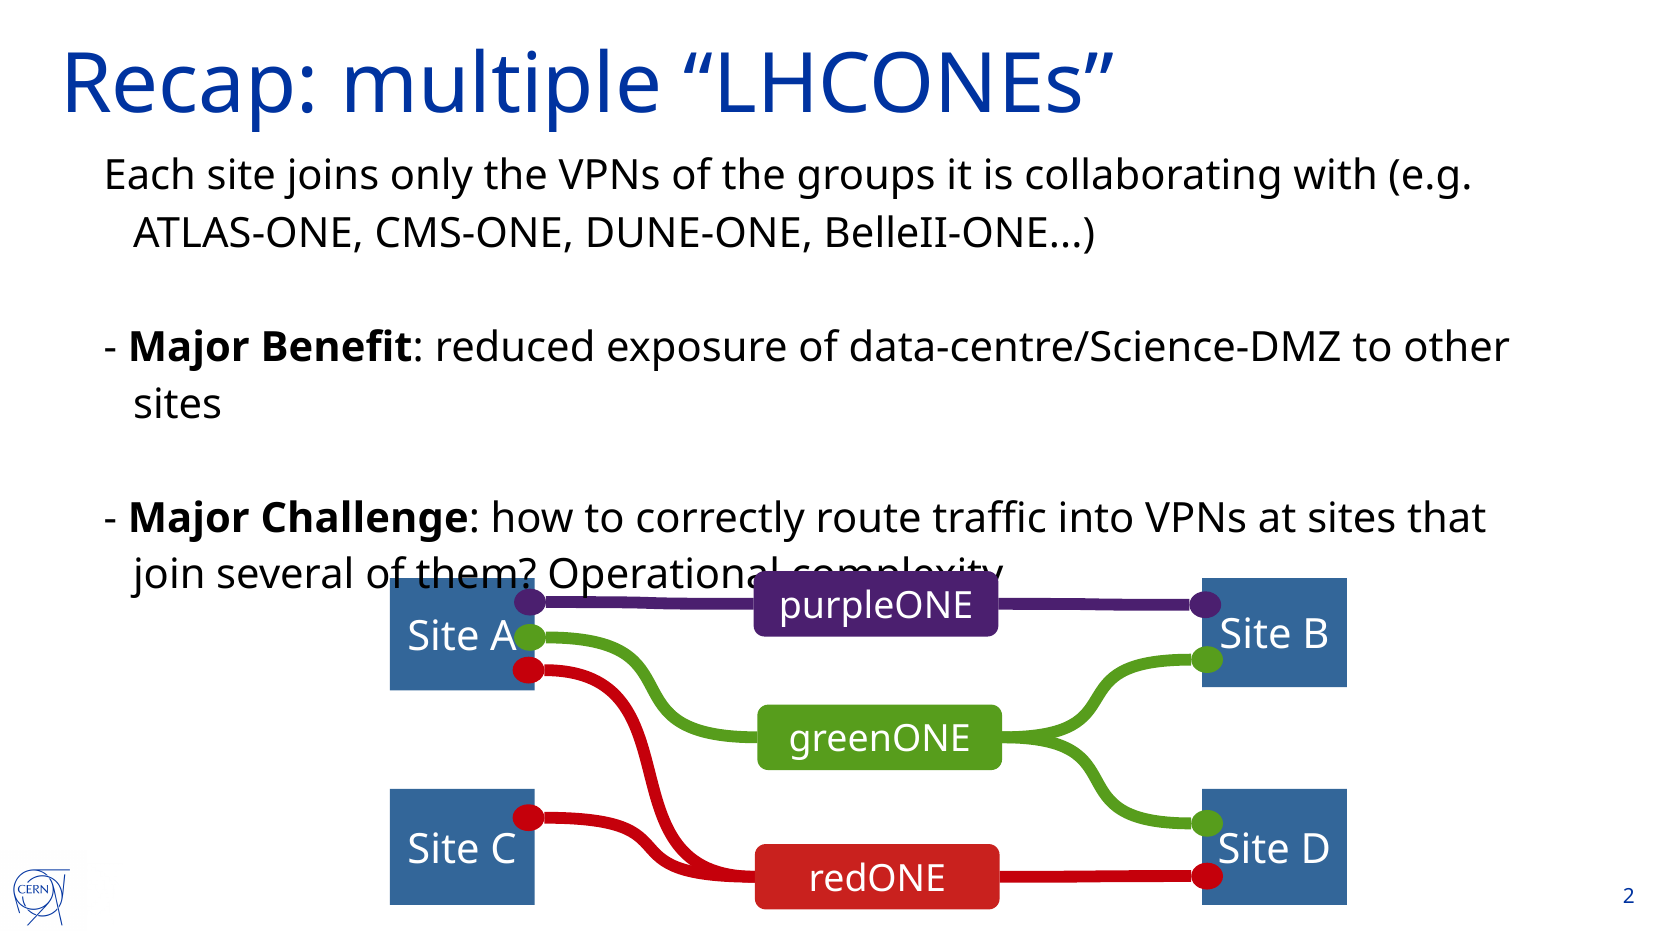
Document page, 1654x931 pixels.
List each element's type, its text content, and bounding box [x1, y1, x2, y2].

text_box [1191, 862, 1224, 890]
picture [0, 850, 127, 931]
title Recap: multiple “LHCONEs” [60, 23, 1528, 174]
text_box [514, 623, 546, 651]
text_box Site D [1202, 788, 1347, 905]
text_box [1192, 809, 1224, 837]
text_box redONE [754, 844, 1000, 910]
text_box Site A [389, 578, 535, 691]
text_box [1191, 646, 1224, 673]
text_box Site C [389, 788, 535, 905]
text_box [514, 588, 546, 616]
text_box Each site joins only the VPNs of the groups it is collaborating with (e.g. ATLAS-ONE, CMS-ONE, DUNE-ONE, BelleII-ONE...) - Major Benefit: reduced exposure of data-centre/Science-DMZ to other sites - Major Challenge: how to correctly route traffic into VPNs at sites that join several of them? Operational complexity [88, 137, 1548, 578]
text_box greenONE [757, 704, 1003, 771]
text_box purpleONE [753, 571, 999, 637]
text_box Site B [1202, 578, 1347, 688]
text_box [1189, 591, 1222, 619]
text_box [512, 656, 545, 684]
text_box [512, 804, 545, 832]
